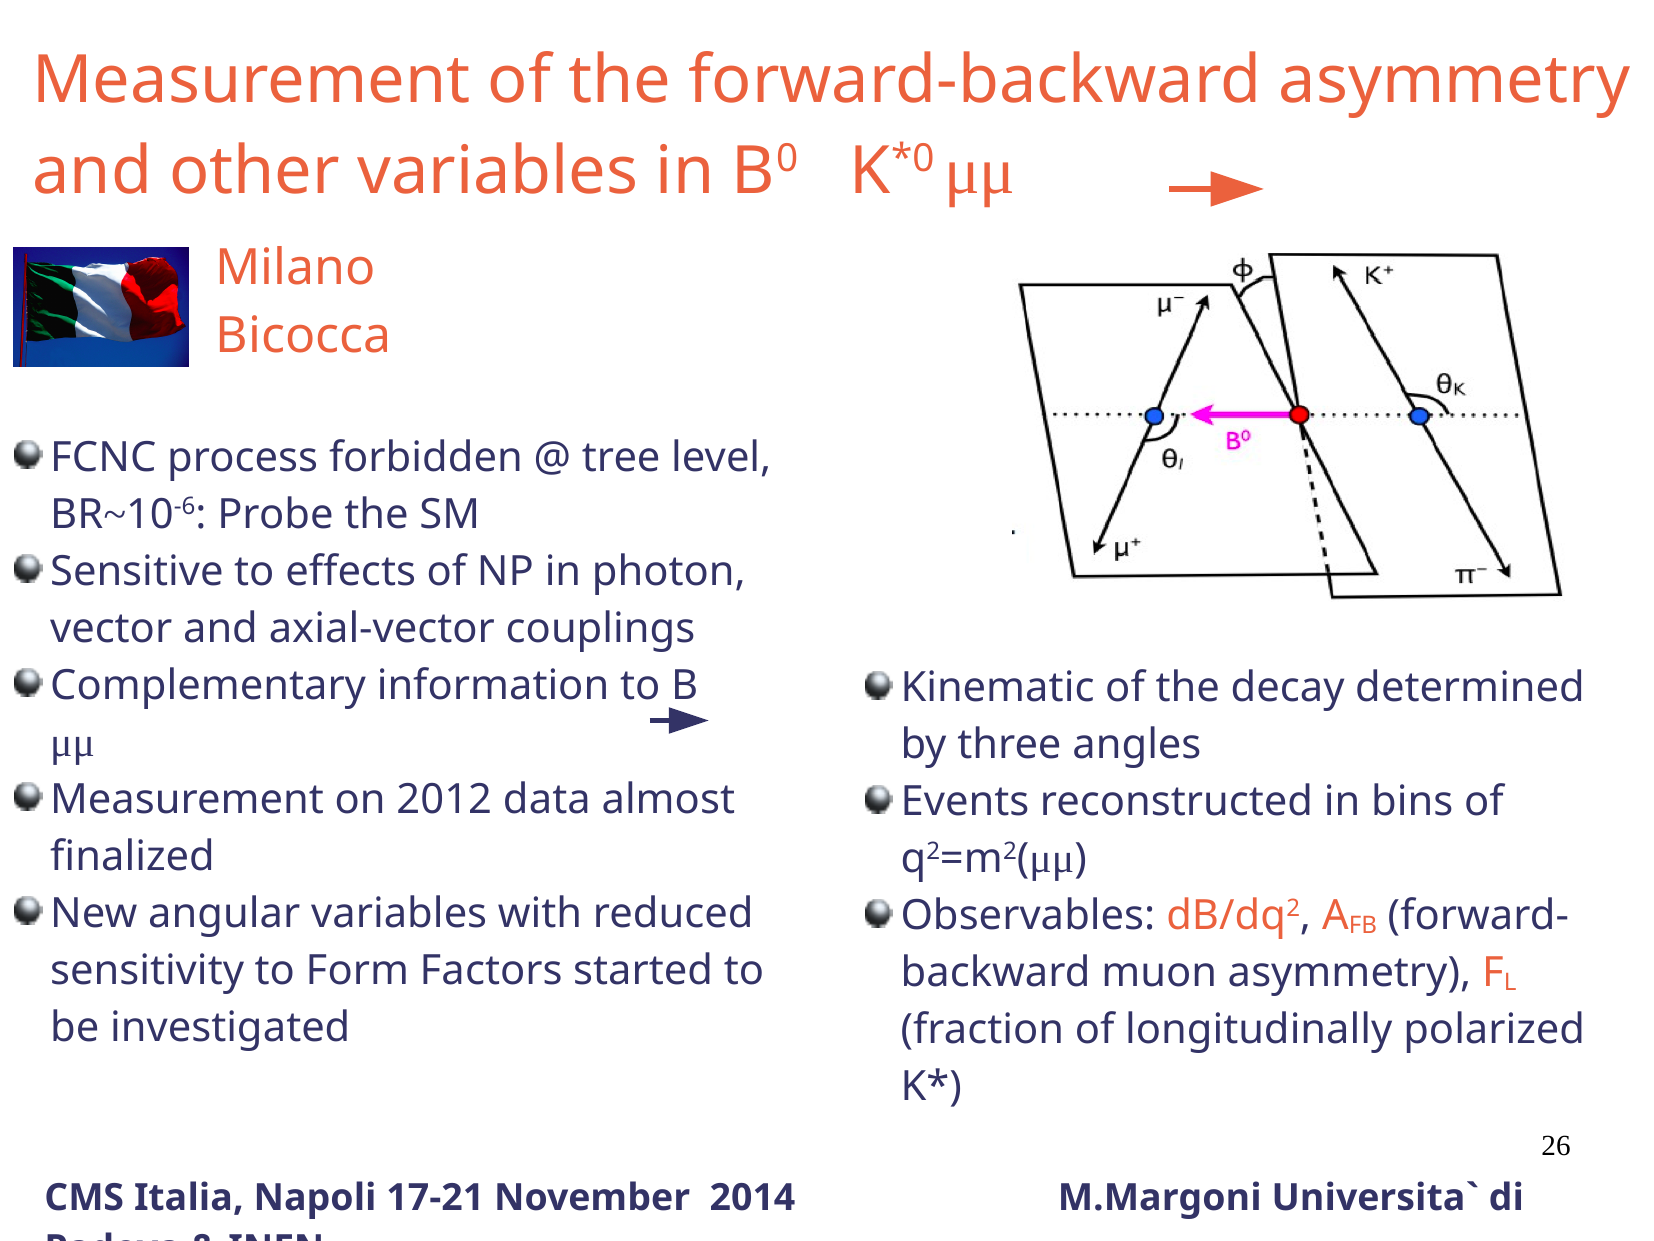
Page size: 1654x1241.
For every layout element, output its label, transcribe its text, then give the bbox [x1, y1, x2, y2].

text_box Measurement of the forward-backward asymmetry and other variables in B0 K*0 μμ [17, 23, 1654, 238]
text_box FCNC process forbidden @ tree level, BR~10-6: Probe the SM Sensitive to effects of NP in photon, vector and axial-vector couplings Complementary information to B μμ Measurement on 2012 data almost finalized New angular variables with reduced sensitivity to Form Factors started to be investigated [0, 419, 804, 1081]
text_box Kinematic of the decay determined by three angles Events reconstructed in bins of q2=m2(μμ) Observables: dB/dq2, AFB (forward-backward muon asymmetry), FL (fraction of longitudinally polarized K*) [850, 649, 1654, 1132]
text_box Milano Bicocca [200, 223, 520, 394]
picture [991, 253, 1571, 609]
picture [13, 247, 189, 367]
text_box CMS Italia, Napoli 17-21 November 2014 M.Margoni Universita` di Padova & INFN [29, 1163, 1625, 1237]
